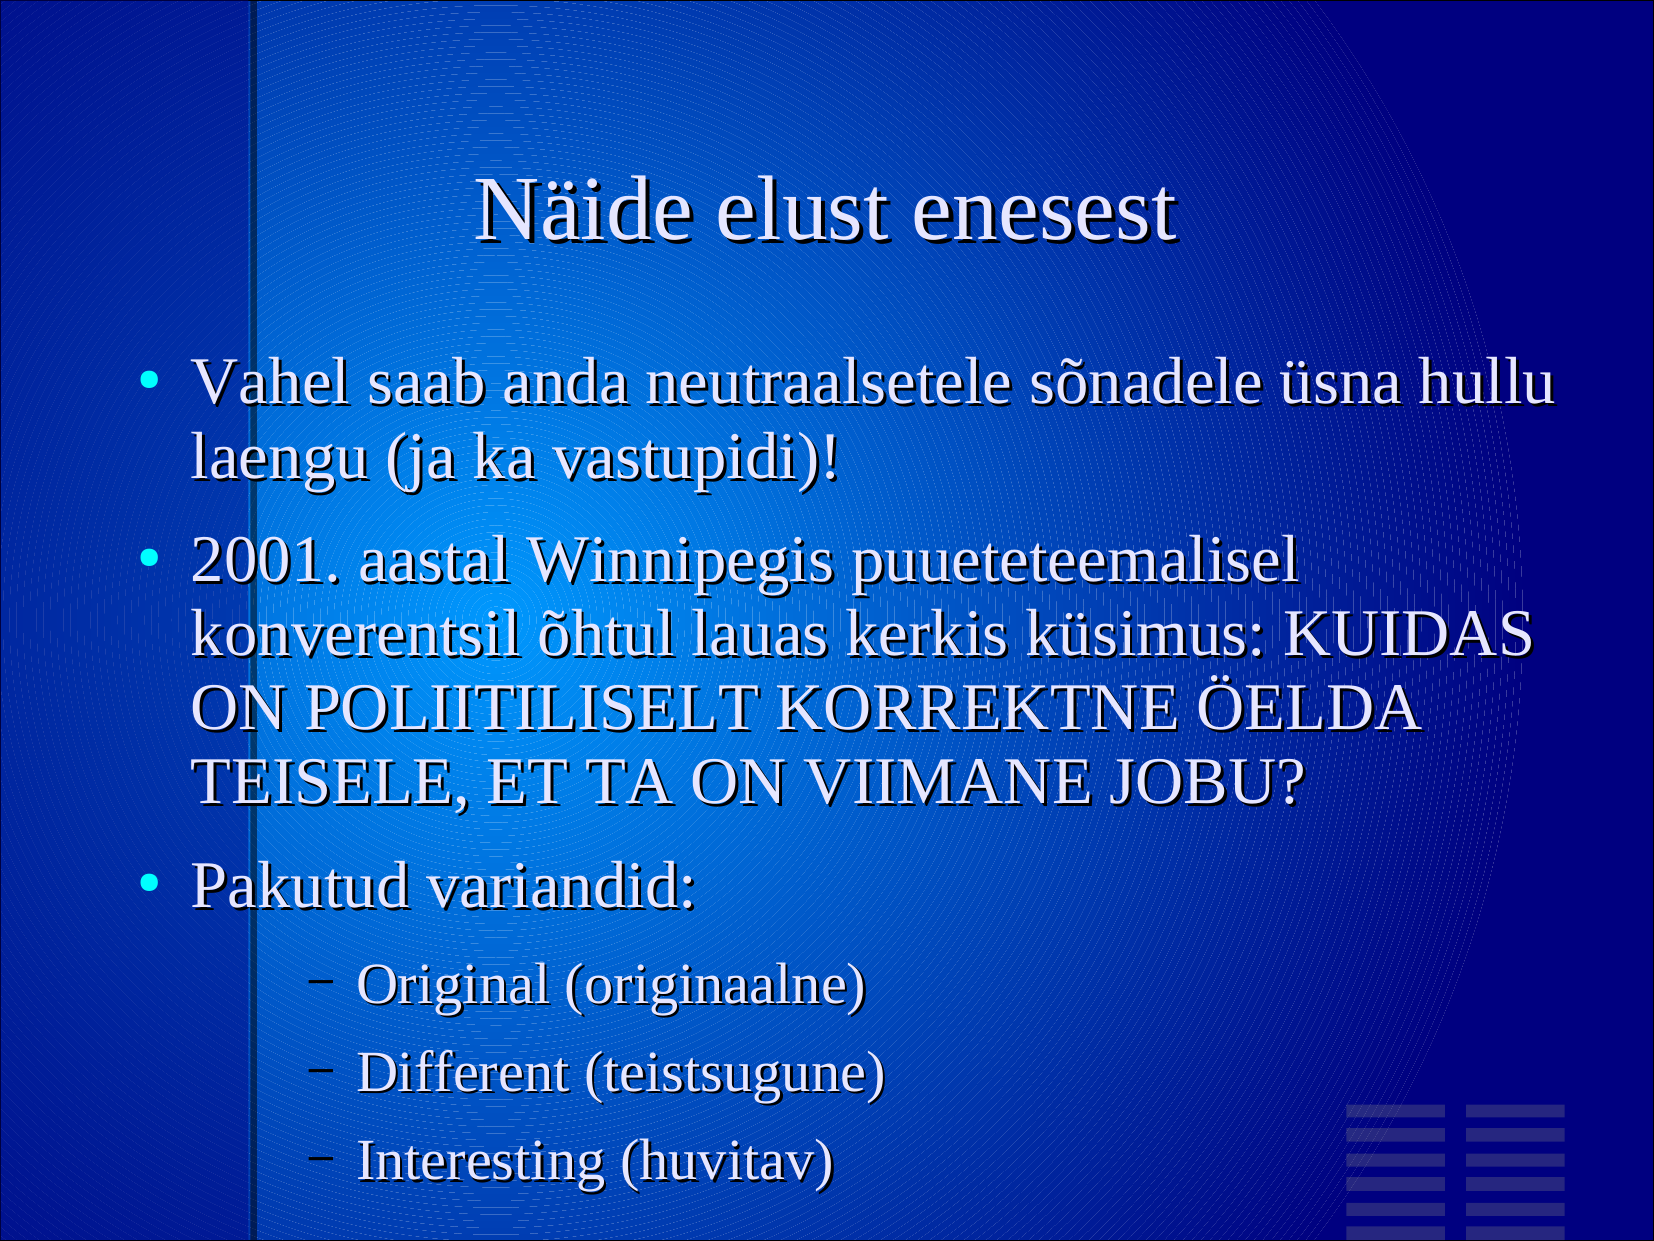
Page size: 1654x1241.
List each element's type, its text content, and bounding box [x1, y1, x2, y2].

list Vahel saab anda neutraalsetele sõnadele üsna hullu laengu (ja ka vastupidi)! 2001. aastal Winnipegis puueteteemalisel konverentsil õhtul lauas kerkis küsimus: KUIDAS ON POLIITILISELT KORREKTNE ÖELDA TEISELE, ET TA ON VIIMANE JOBU? Pakutud variandid: Original (originaalne) Different (teistsugune) Interesting (huvitav) [119, 344, 1565, 1193]
title Näide elust enesest [119, 112, 1533, 305]
